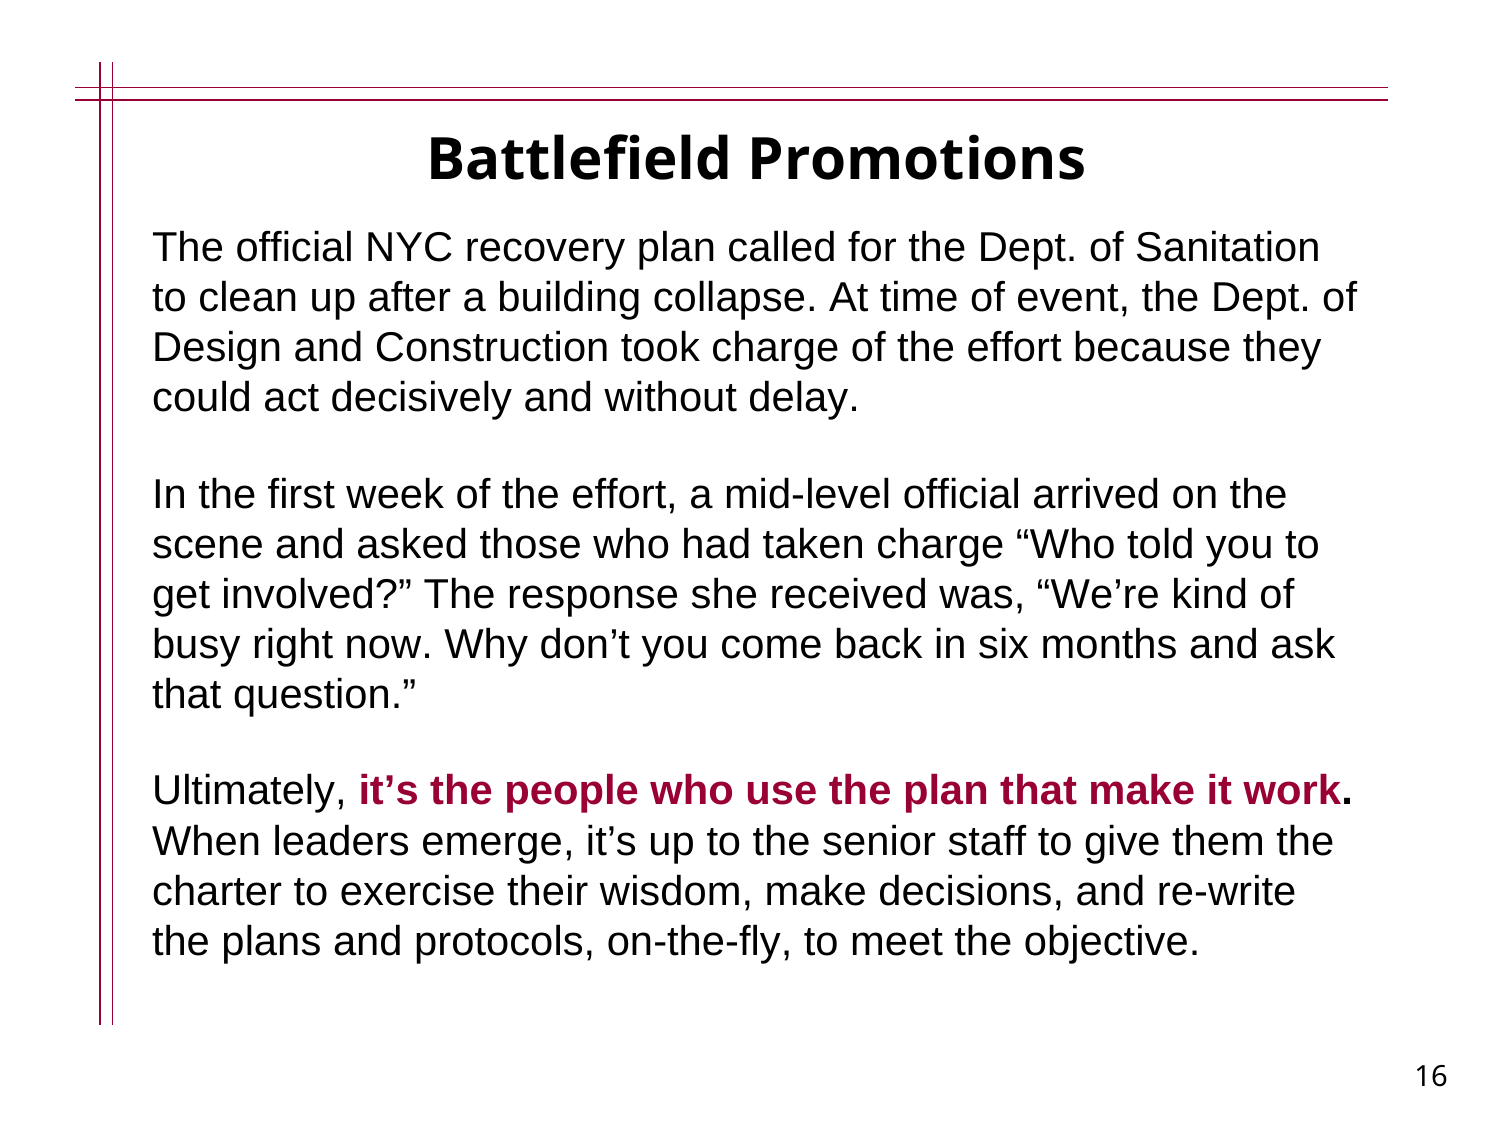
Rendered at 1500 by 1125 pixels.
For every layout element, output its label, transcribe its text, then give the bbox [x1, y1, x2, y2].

title Battlefield Promotions [162, 112, 1351, 201]
text_box The official NYC recovery plan called for the Dept. of Sanitation to clean up after a building collapse. At time of event, the Dept. of Design and Construction took charge of the effort because they could act decisively and without delay. In the first week of the effort, a mid-level official arrived on the scene and asked those who had taken charge “Who told you to get involved?” The response she received was, “We’re kind of busy right now. Why don’t you come back in six months and ask that question.” Ultimately, it’s the people who use the plan that make it work. When leaders emerge, it’s up to the senior staff to give them the charter to exercise their wisdom, make decisions, and re-write the plans and protocols, on-the-fly, to meet the objective. [137, 212, 1375, 972]
